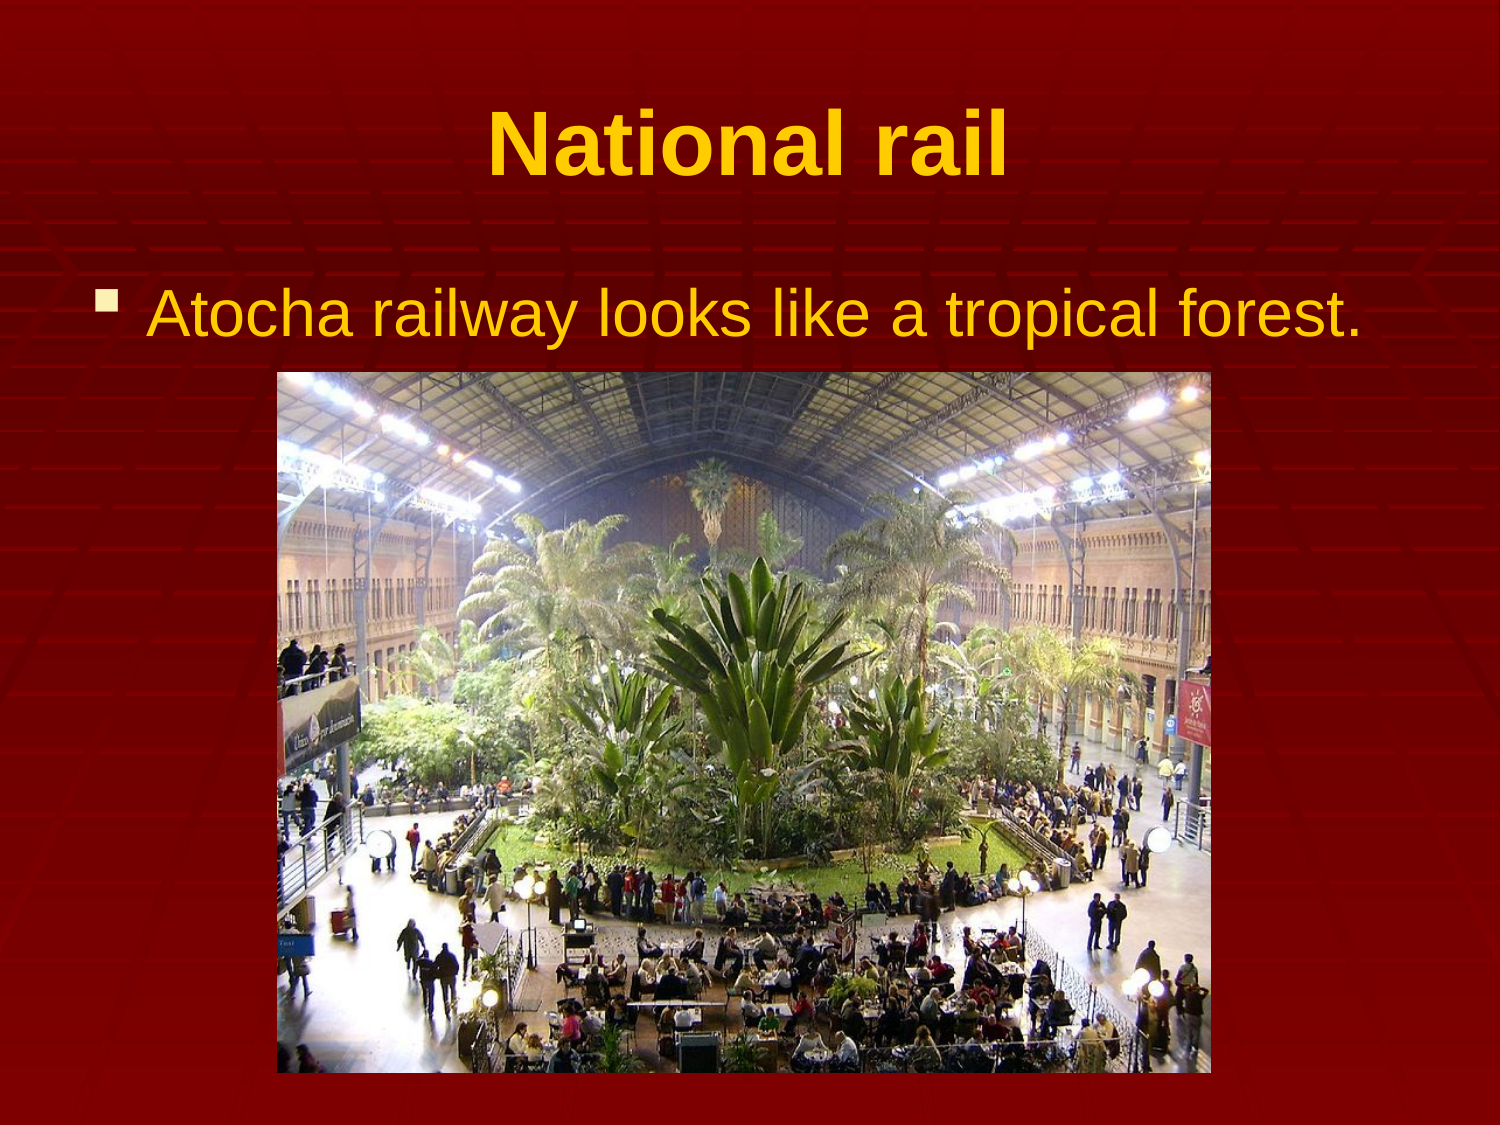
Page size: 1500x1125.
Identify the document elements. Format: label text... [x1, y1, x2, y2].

picture [277, 372, 1211, 1073]
title National rail [74, 44, 1425, 233]
list Atocha railway looks like a tropical forest. [74, 262, 1425, 1000]
